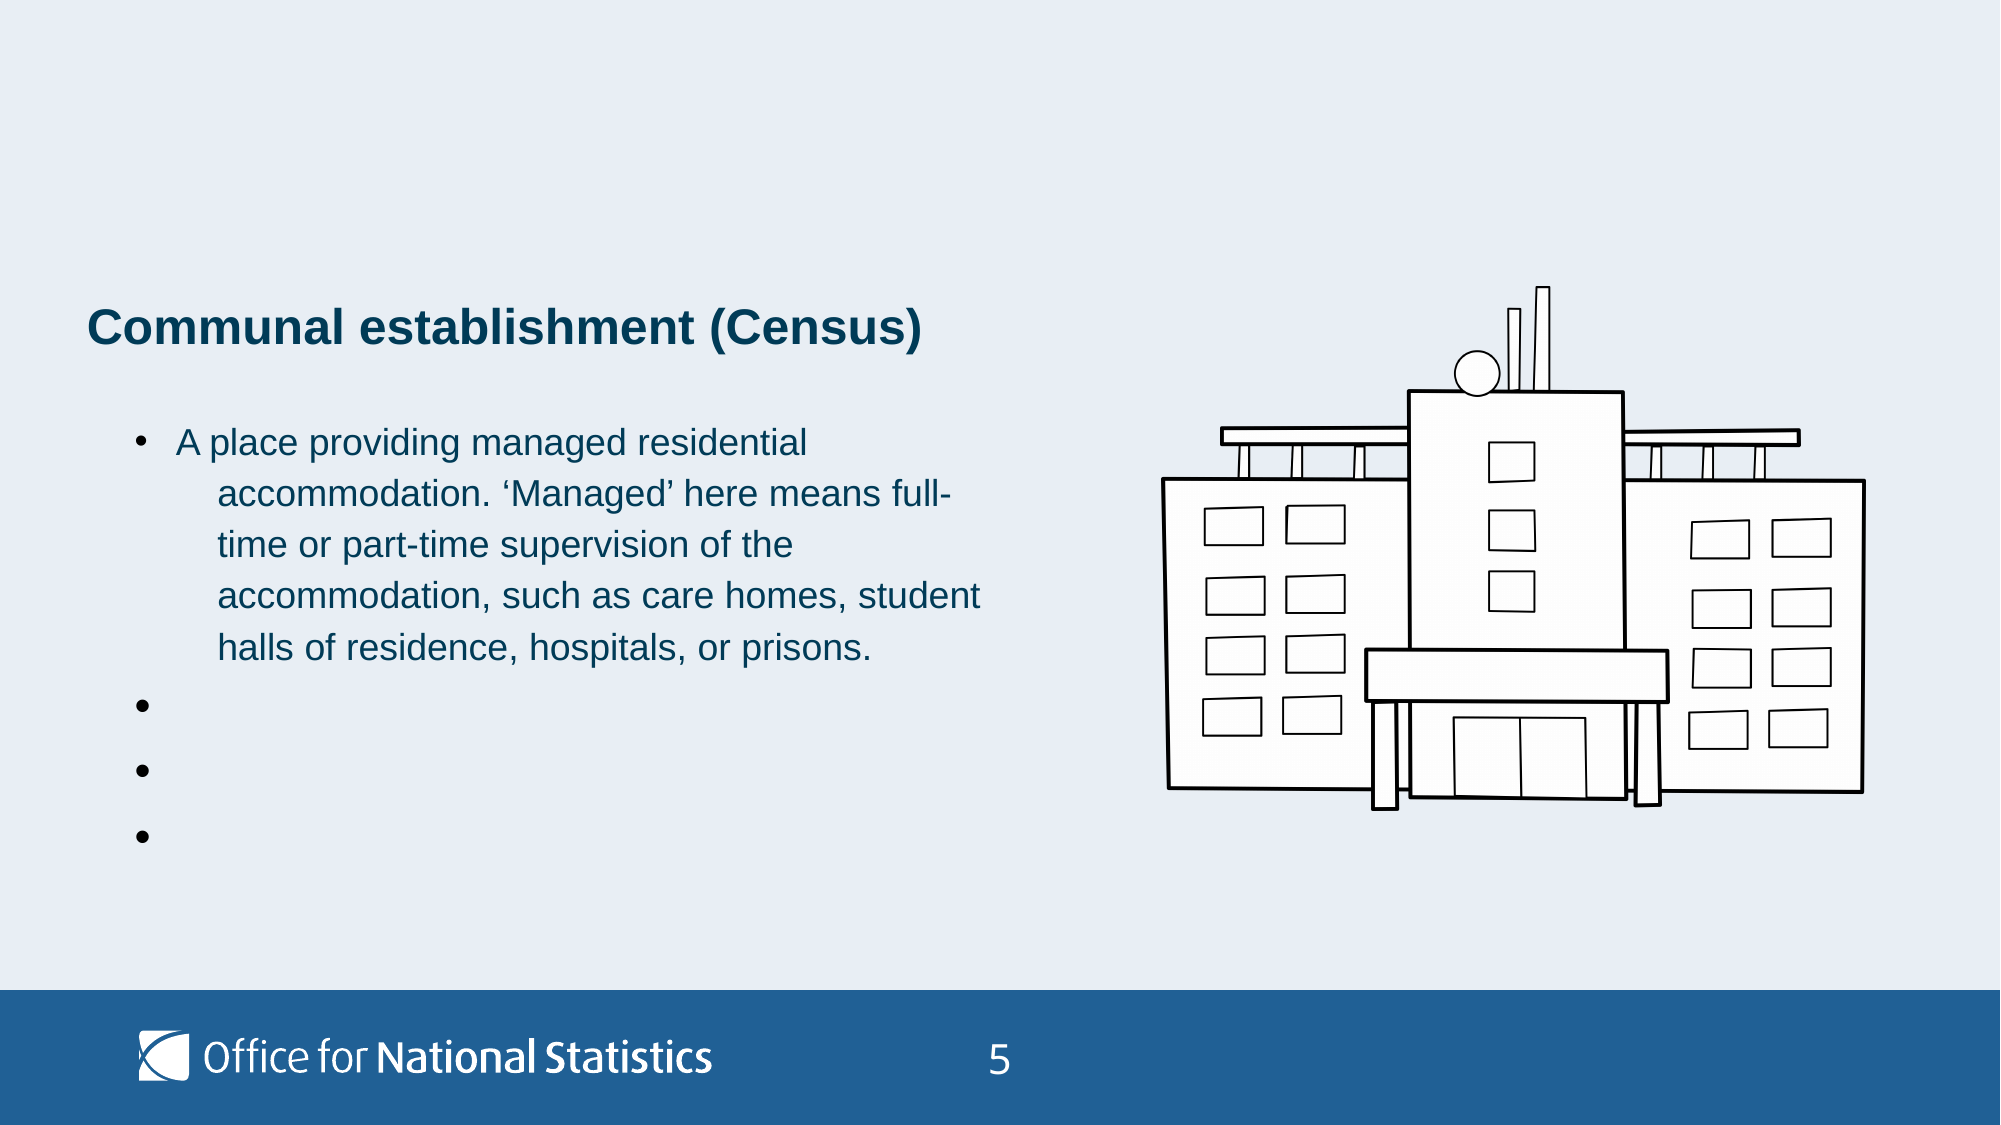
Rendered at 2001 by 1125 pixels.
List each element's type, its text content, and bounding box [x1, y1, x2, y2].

text_box 5 [764, 1025, 1236, 1086]
list A place providing managed residential accommodation. ‘Managed’ here means full-time or part-time supervision of the accommodation, such as care homes, student halls of residence, hospitals, or prisons. [134, 411, 998, 907]
picture [1161, 286, 1866, 811]
title Communal establishment (Census) [86, 298, 1812, 386]
